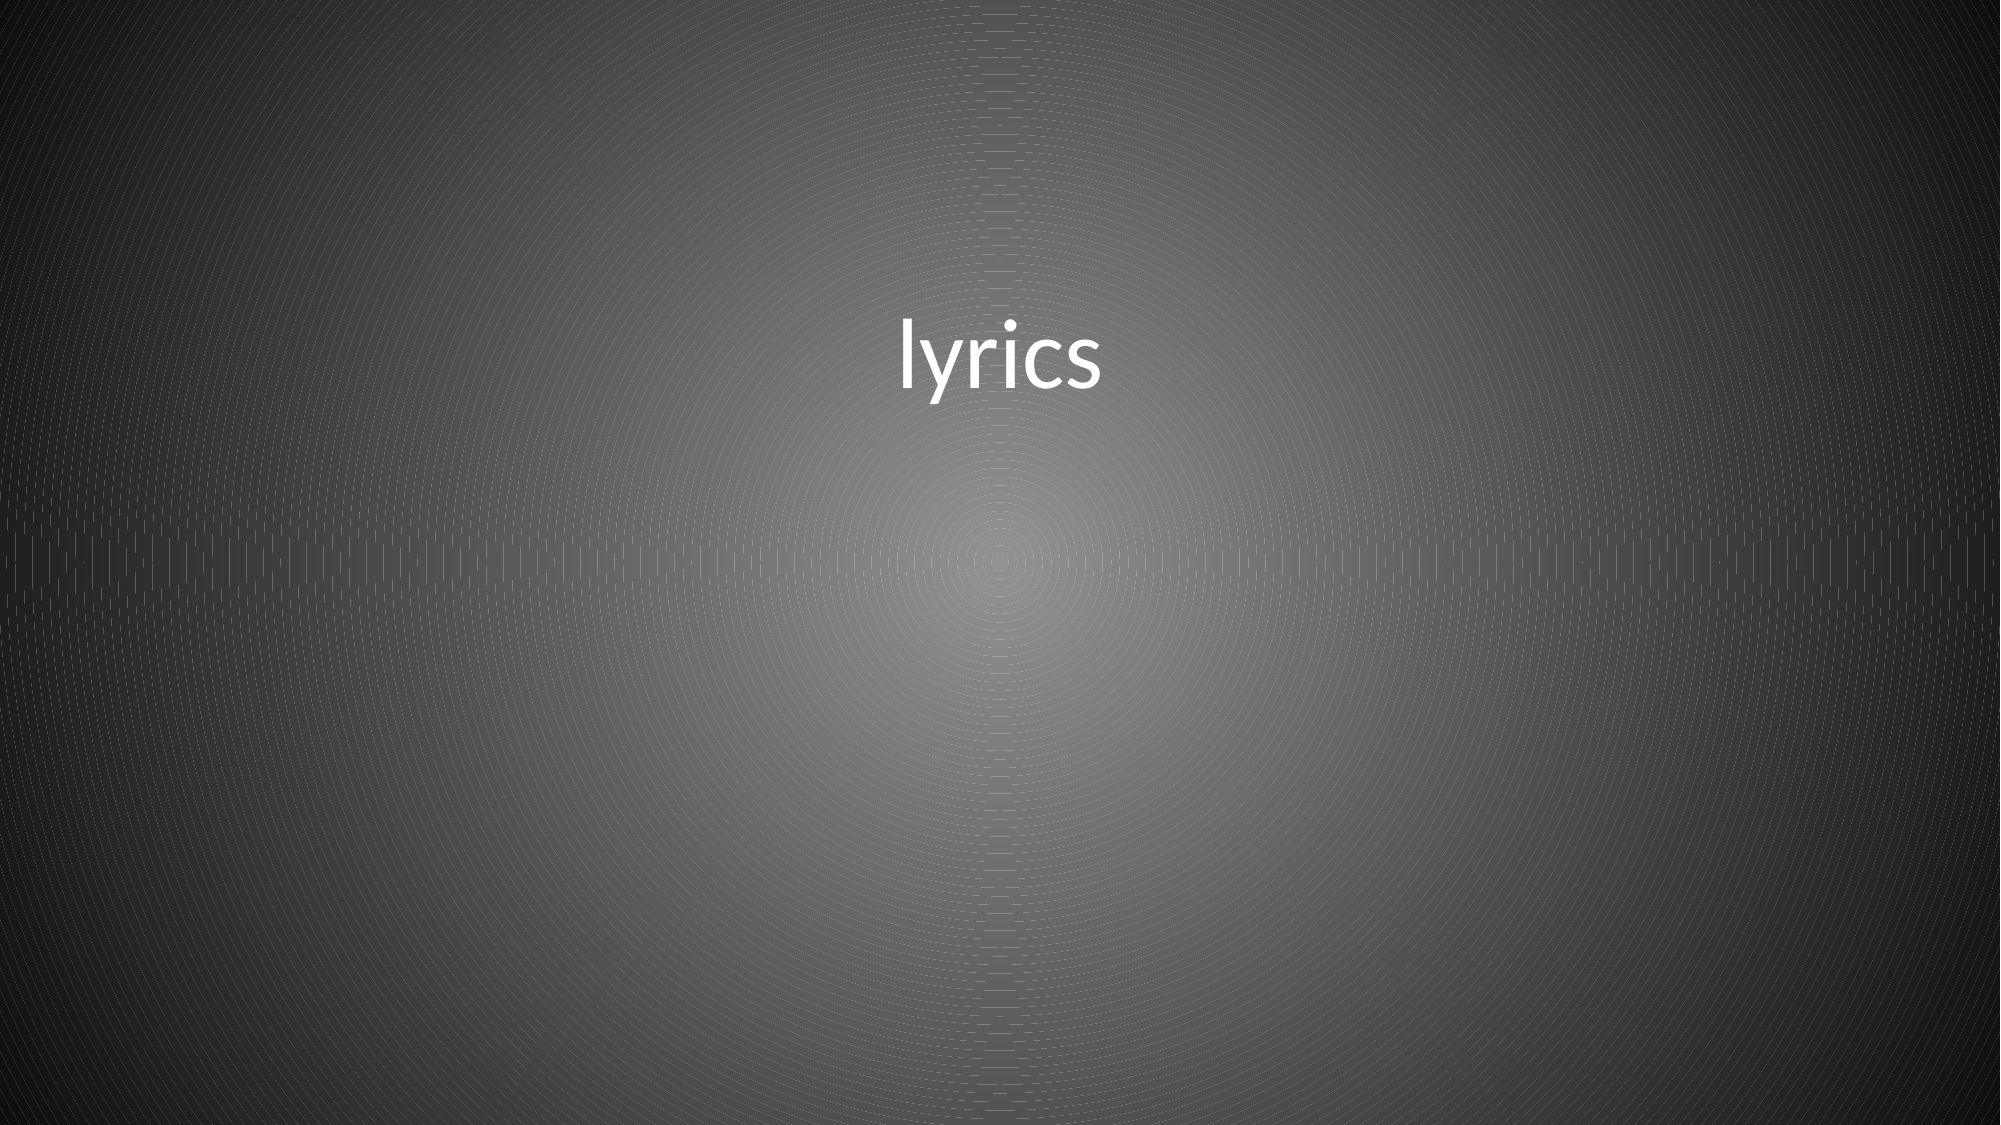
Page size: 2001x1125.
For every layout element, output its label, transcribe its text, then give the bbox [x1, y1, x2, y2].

text_box lyrics [0, 316, 2000, 1125]
